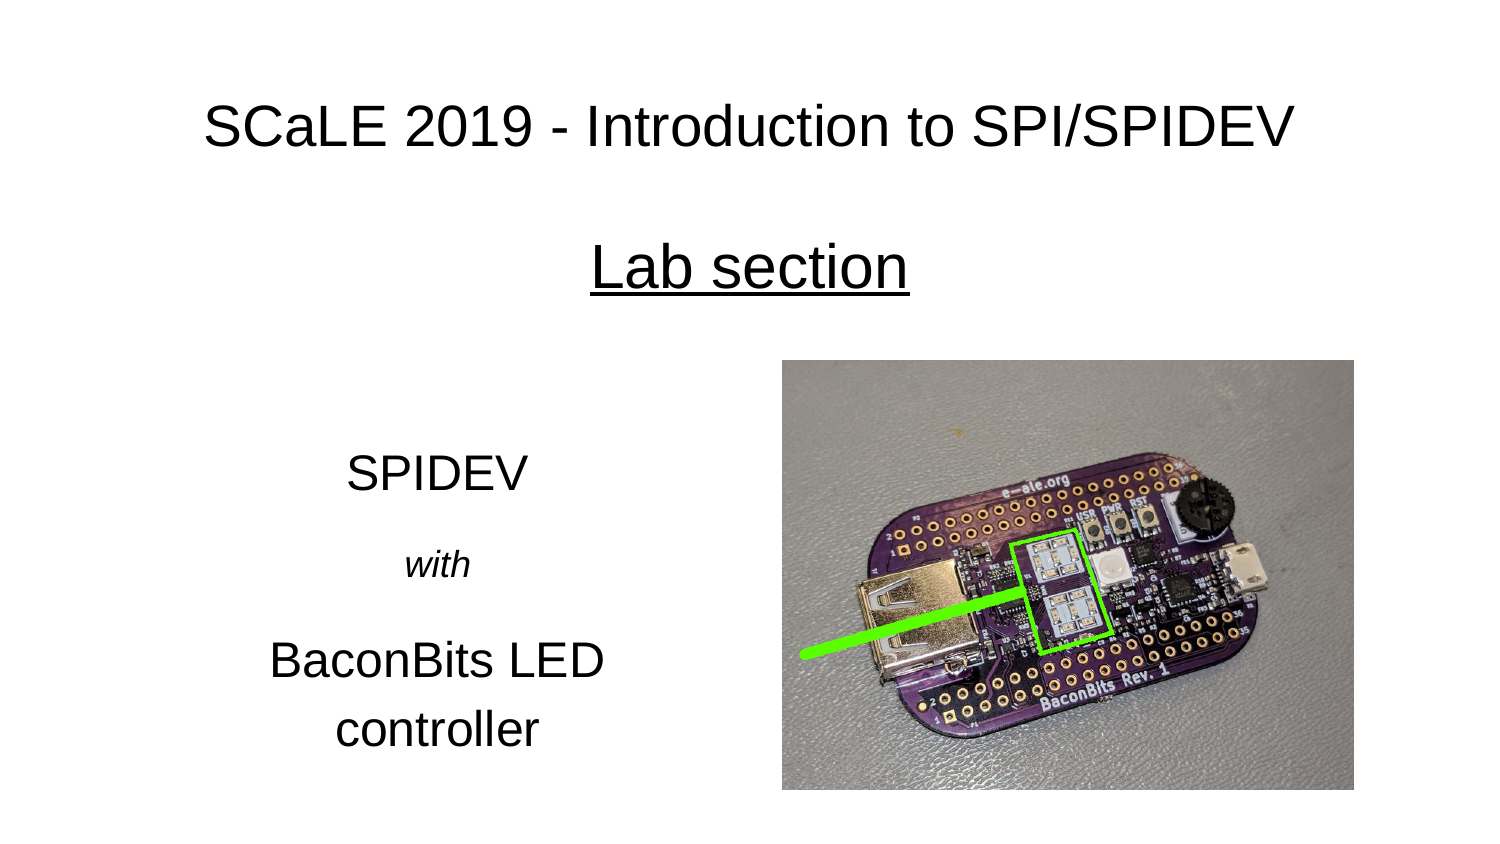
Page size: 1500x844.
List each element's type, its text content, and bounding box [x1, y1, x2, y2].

title SCaLE 2019 - Introduction to SPI/SPIDEV [51, 72, 1449, 167]
list SPIDEV with BaconBits LED controller [0, 280, 661, 768]
picture [782, 360, 1354, 790]
text_box Lab section [288, 210, 1211, 318]
